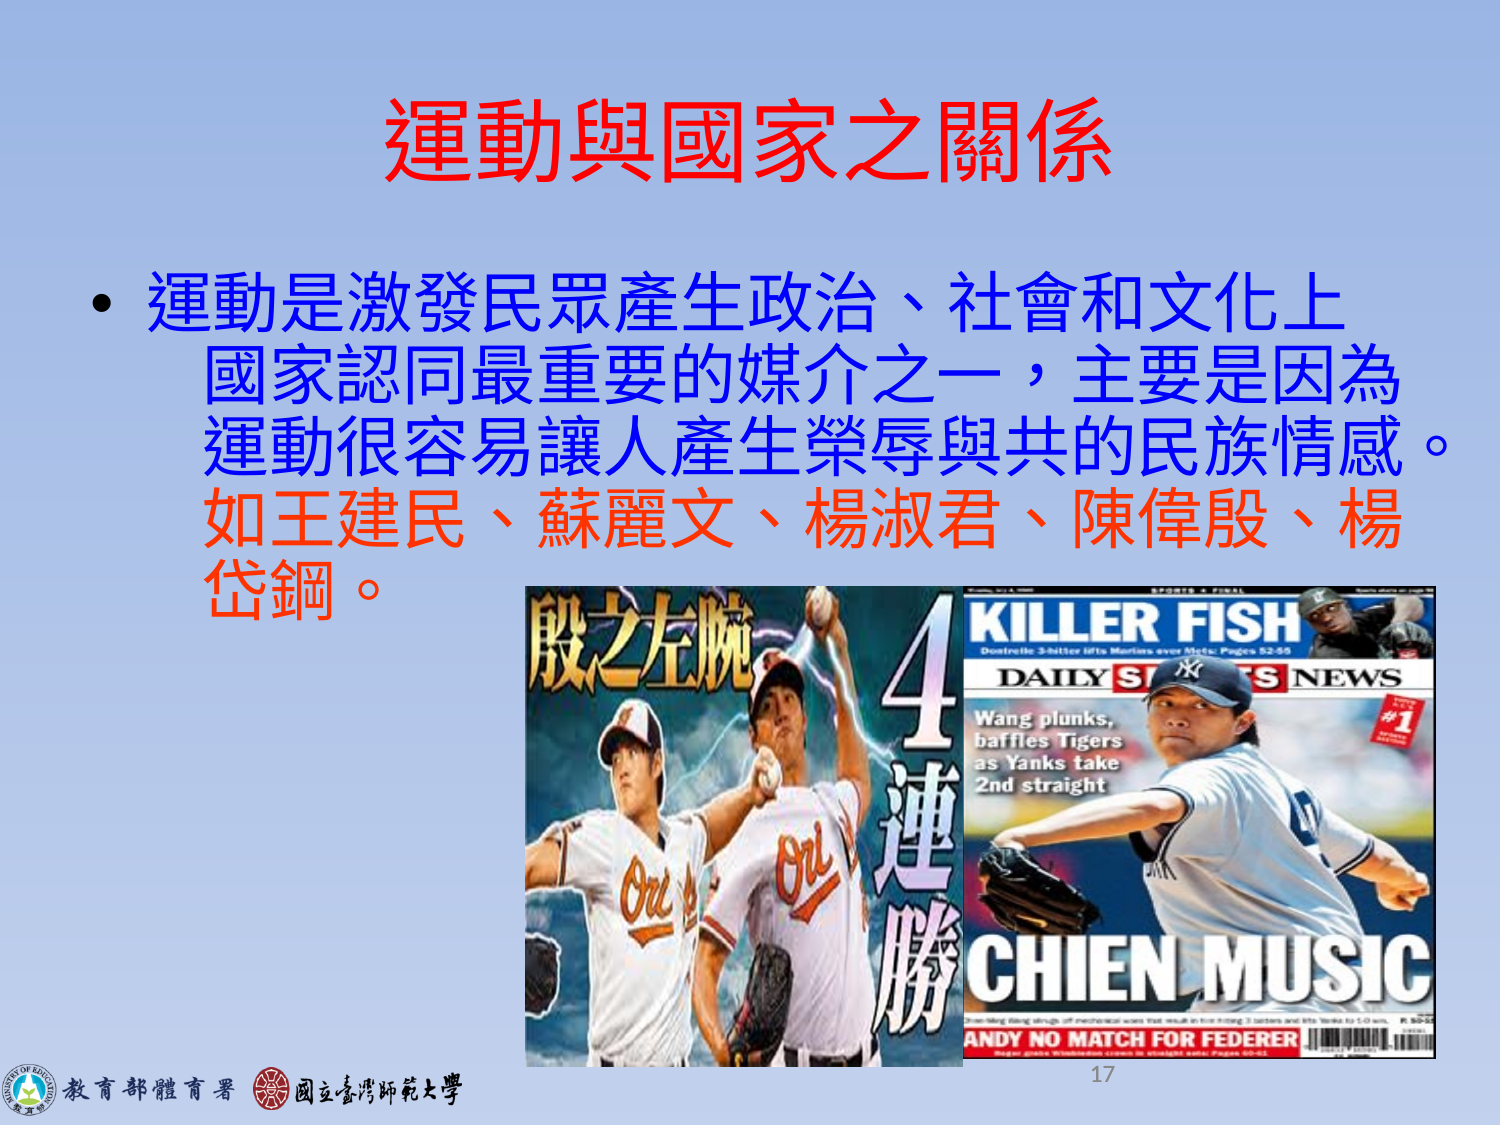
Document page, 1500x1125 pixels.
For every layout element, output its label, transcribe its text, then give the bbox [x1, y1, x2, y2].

list 運動是激發民眾產生政治、社會和文化上國家認同最重要的媒介之一，主要是因為運動很容易讓人產生榮辱與共的民族情感。如王建民、蘇麗文、楊淑君、陳偉殷、楊岱鋼。 [75, 262, 1426, 1005]
picture [525, 586, 1436, 1067]
title 運動與國家之關係 [75, 45, 1426, 233]
text_box [1074, 1059, 1426, 1103]
